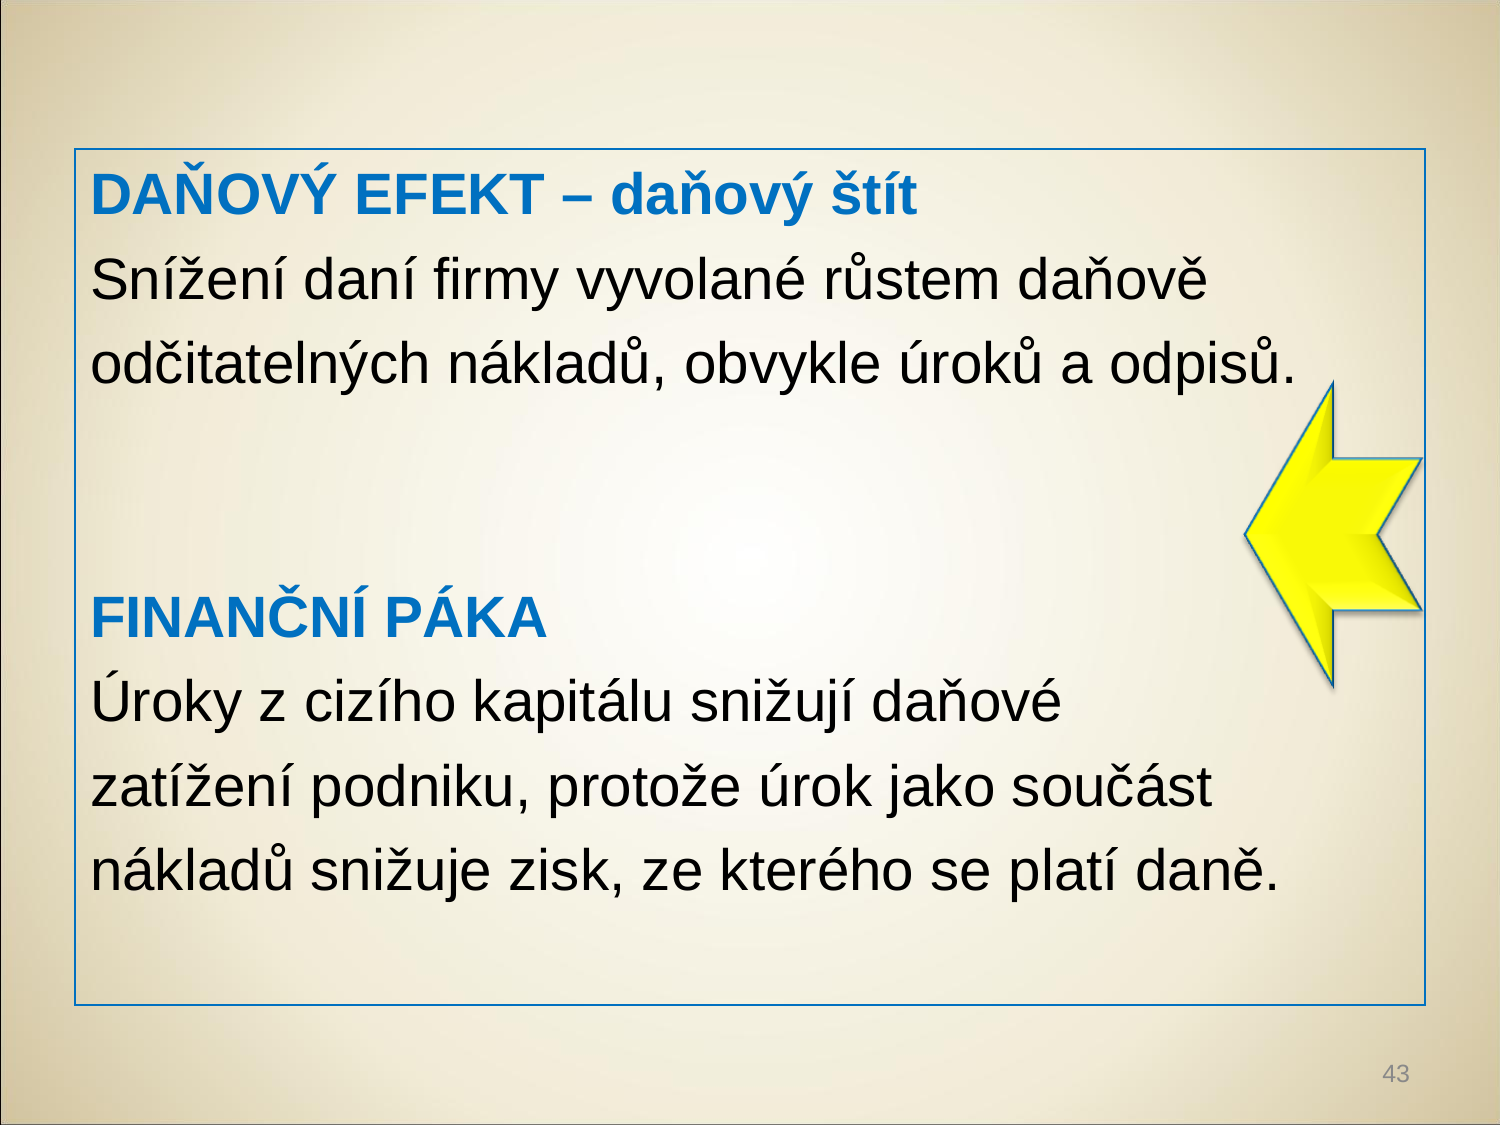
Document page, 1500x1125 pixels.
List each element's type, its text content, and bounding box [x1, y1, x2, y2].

text_box <číslo> [1074, 1042, 1426, 1103]
list DAŇOVÝ EFEKT – daňový štít Snížení daní firmy vyvolané růstem daňově odčitatelných nákladů, obvykle úroků a odpisů. FINANČNÍ PÁKA Úroky z cizího kapitálu snižují daňové zatížení podniku, protože úrok jako součást nákladů snižuje zisk, ze kterého se platí daně. [75, 148, 1426, 1005]
picture [0, 0, 1500, 1125]
